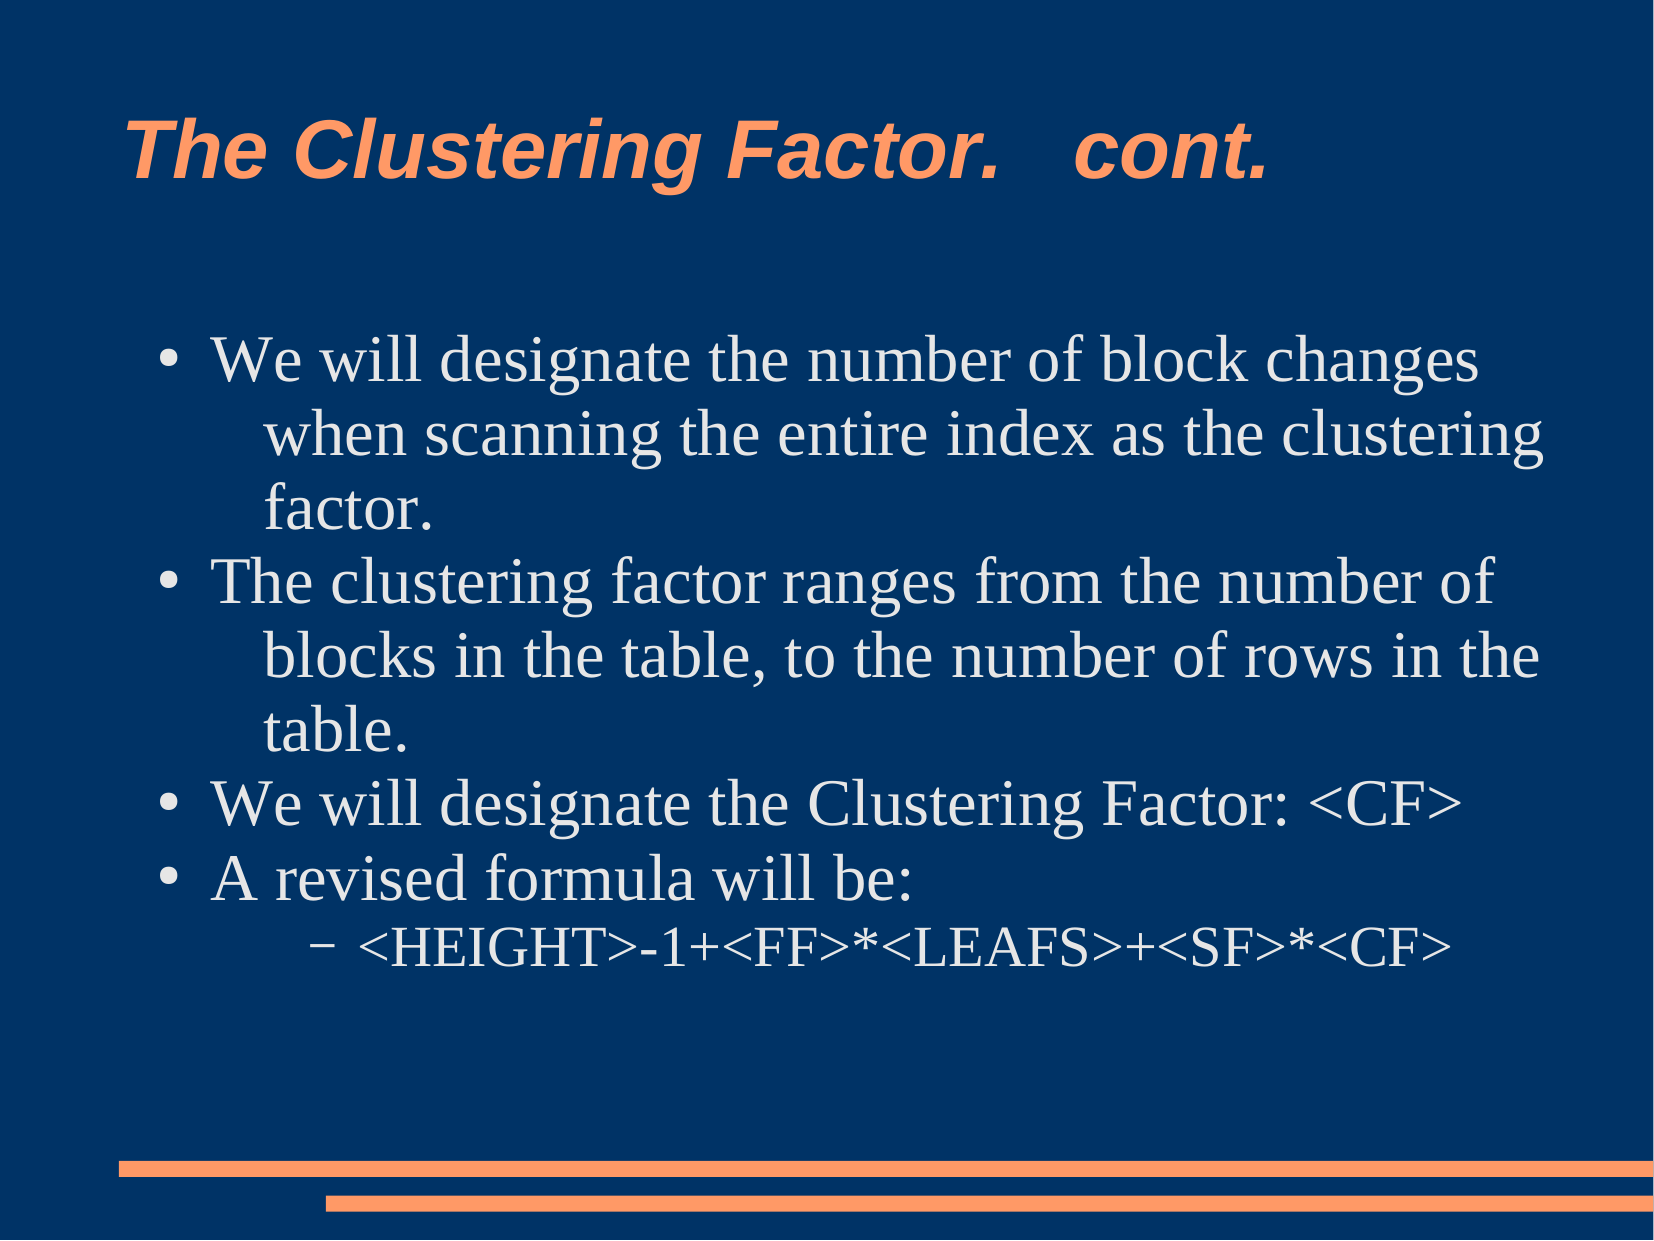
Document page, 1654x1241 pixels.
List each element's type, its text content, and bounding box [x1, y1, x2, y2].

list We will designate the number of block changes when scanning the entire index as the clustering factor. The clustering factor ranges from the number of blocks in the table, to the number of rows in the table. We will designate the Clustering Factor: <CF> A revised formula will be: <HEIGHT>-1+<FF>*<LEAFS>+<SF>*<CF> [121, 322, 1561, 1133]
title The Clustering Factor. cont. [121, 46, 1534, 254]
